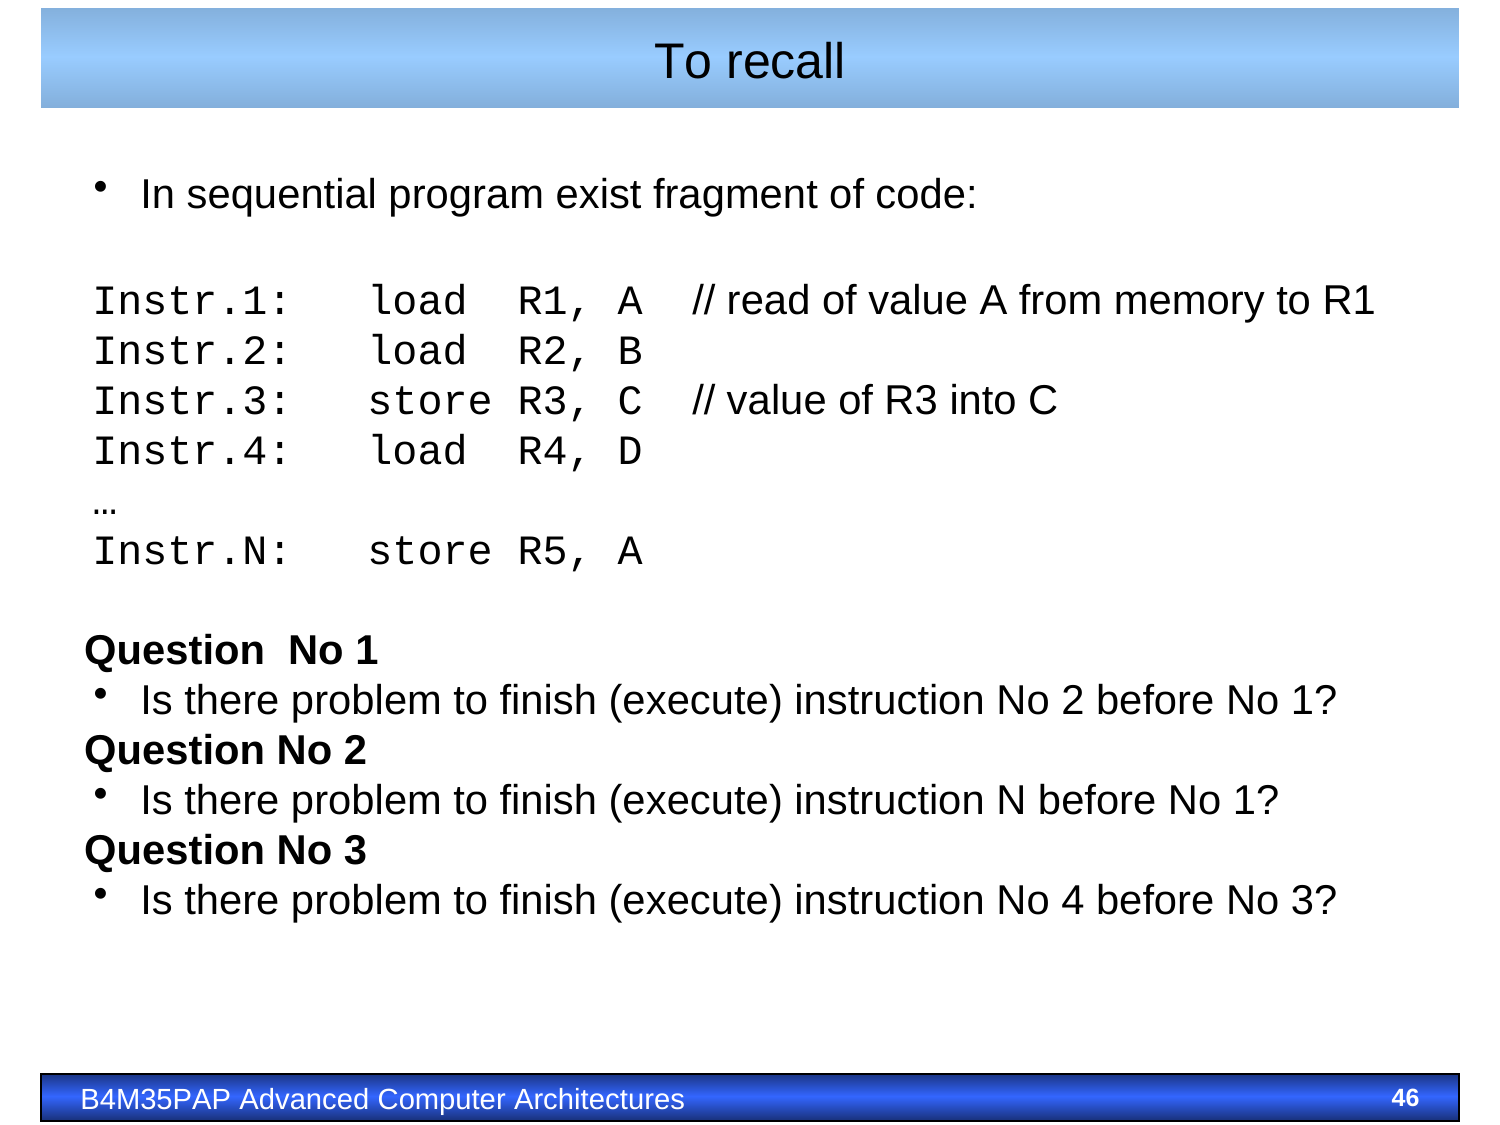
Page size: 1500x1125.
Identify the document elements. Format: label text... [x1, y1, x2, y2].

title To recall [41, 8, 1459, 101]
list In sequential program exist fragment of code: Instr.1: load R1, A // read of value A from memory to R1 Instr.2: load R2, B Instr.3: store R3, C // value of R3 into C Instr.4: load R4, D … Instr.N: store R5, A Question No 1 Is there problem to finish (execute) instruction No 2 before No 1? Question No 2 Is there problem to finish (execute) instruction N before No 1? Question No 3 Is there problem to finish (execute) instruction No 4 before No 3? [3, 101, 1500, 928]
